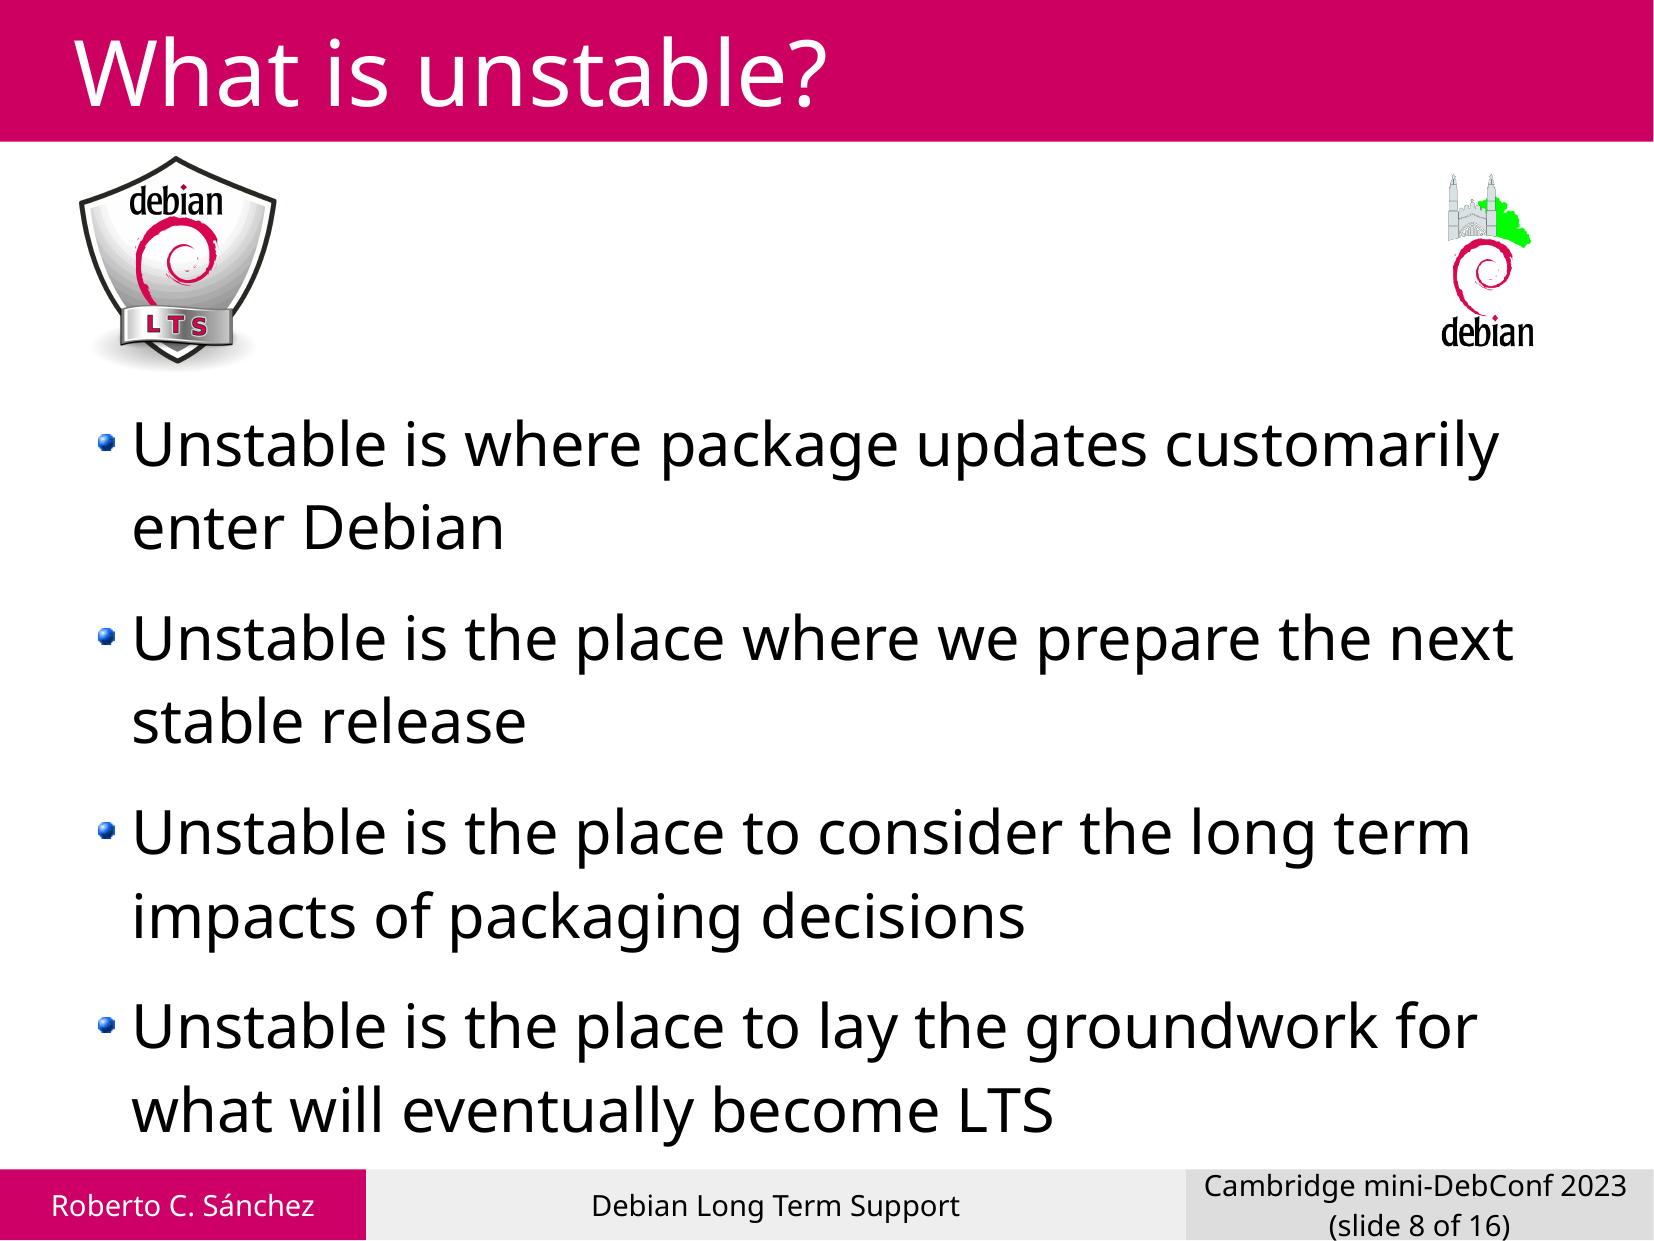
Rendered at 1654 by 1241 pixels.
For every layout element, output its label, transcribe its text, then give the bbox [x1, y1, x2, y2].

title What is unstable? [0, 0, 1654, 142]
picture [59, 142, 296, 378]
list Unstable is where package updates customarily enter Debian Unstable is the place where we prepare the next stable release Unstable is the place to consider the long term impacts of packaging decisions Unstable is the place to lay the groundwork for what will eventually become LTS [82, 290, 1571, 1159]
picture [1405, 165, 1562, 290]
